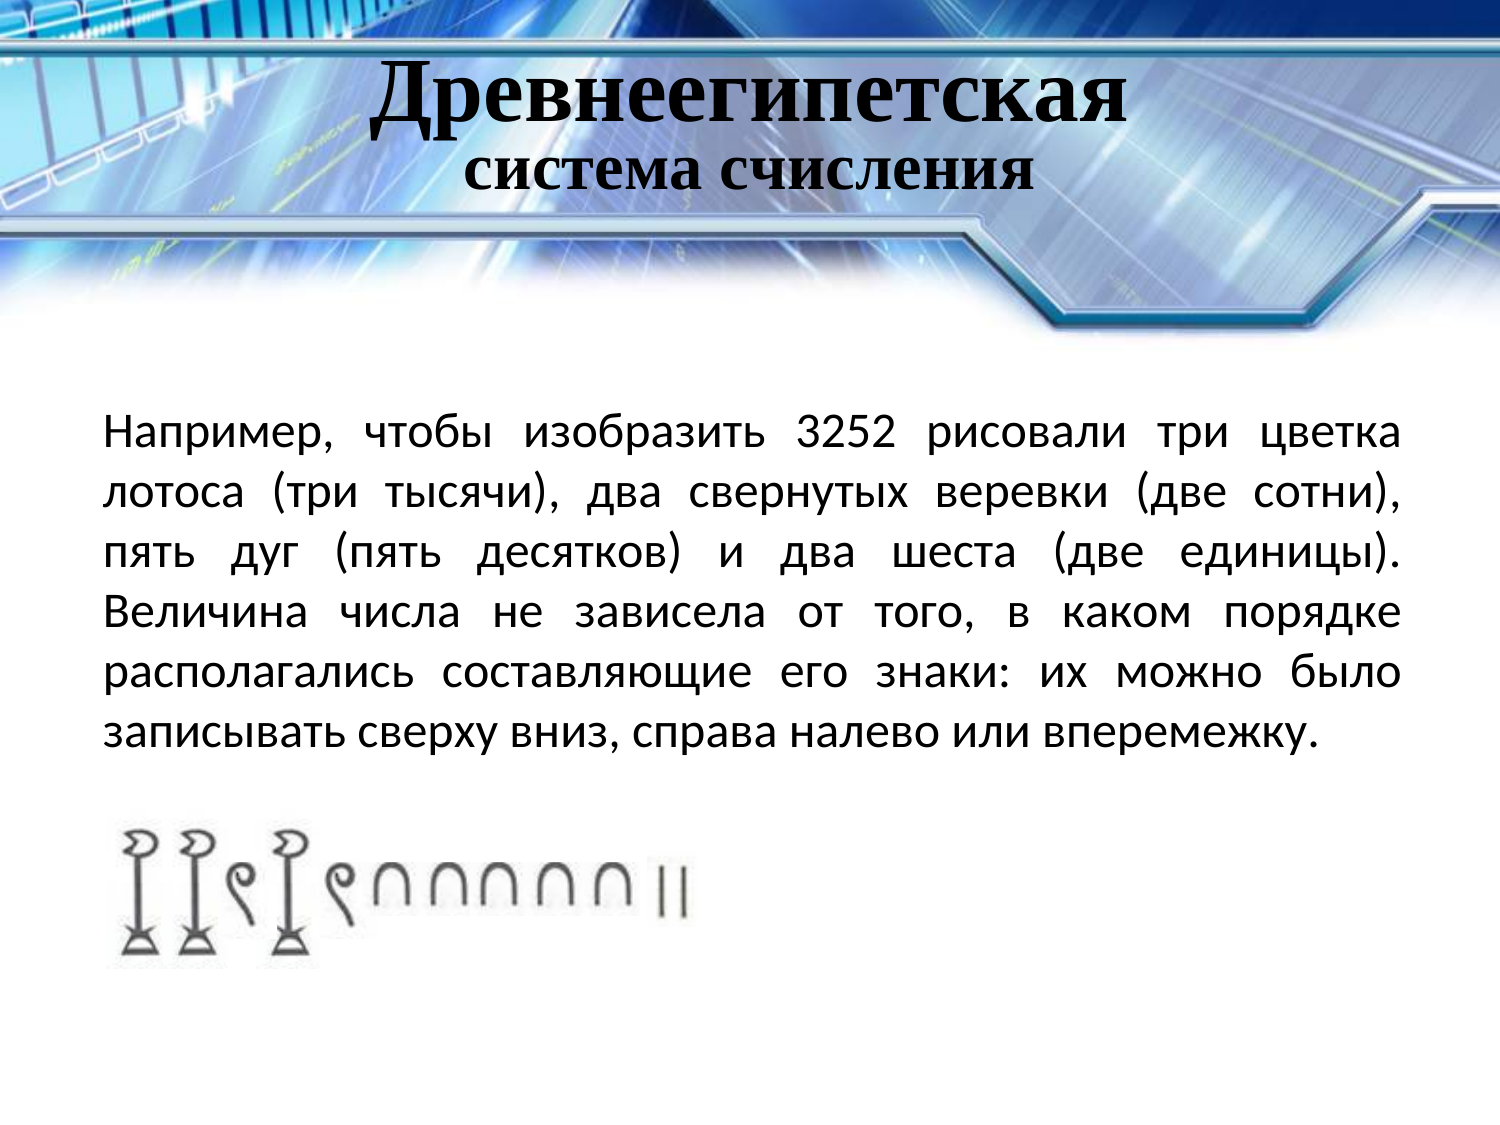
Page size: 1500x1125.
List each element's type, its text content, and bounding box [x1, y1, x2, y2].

picture [0, 0, 1500, 1125]
text_box Например, чтобы изобразить 3252 рисовали три цветка лотоса (три тысячи), два свернутых веревки (две сотни), пять дуг (пять десятков) и два шеста (две единицы). Величина числа не зависела от того, в каком порядке располагались составляющие его знаки: их можно было записывать сверху вниз, справа налево или вперемежку. [88, 389, 1418, 765]
title Древнеегипетская система счисления [75, 32, 1426, 222]
